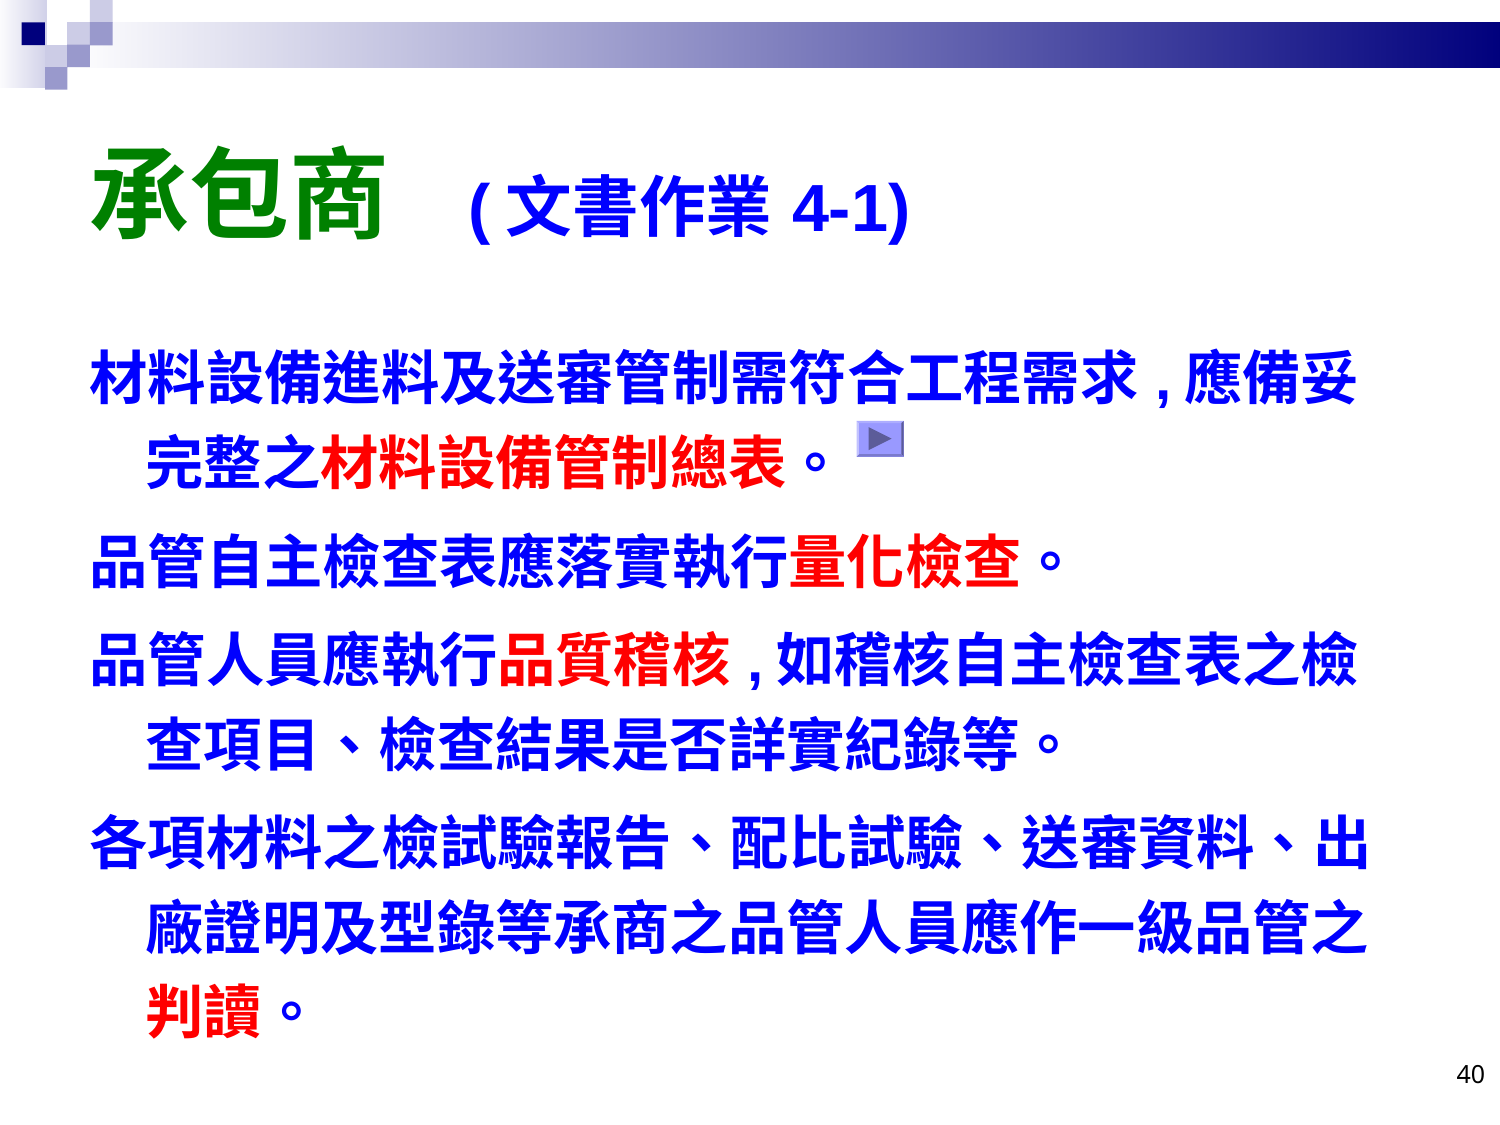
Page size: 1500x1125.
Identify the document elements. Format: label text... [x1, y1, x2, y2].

title 承包商 (文書作業4-1) [74, 75, 1426, 300]
list 材料設備進料及送審管制需符合工程需求,應備妥完整之材料設備管制總表。 品管自主檢查表應落實執行量化檢查。 品管人員應執行品質稽核,如稽核自主檢查表之檢查項目、檢查結果是否詳實紀錄等。 各項材料之檢試驗報告、配比試驗、送審資料、出廠證明及型錄等承商之品管人員應作一級品管之判讀。 [74, 324, 1426, 1028]
text_box [858, 420, 904, 457]
text_box <number> [1149, 1025, 1500, 1101]
